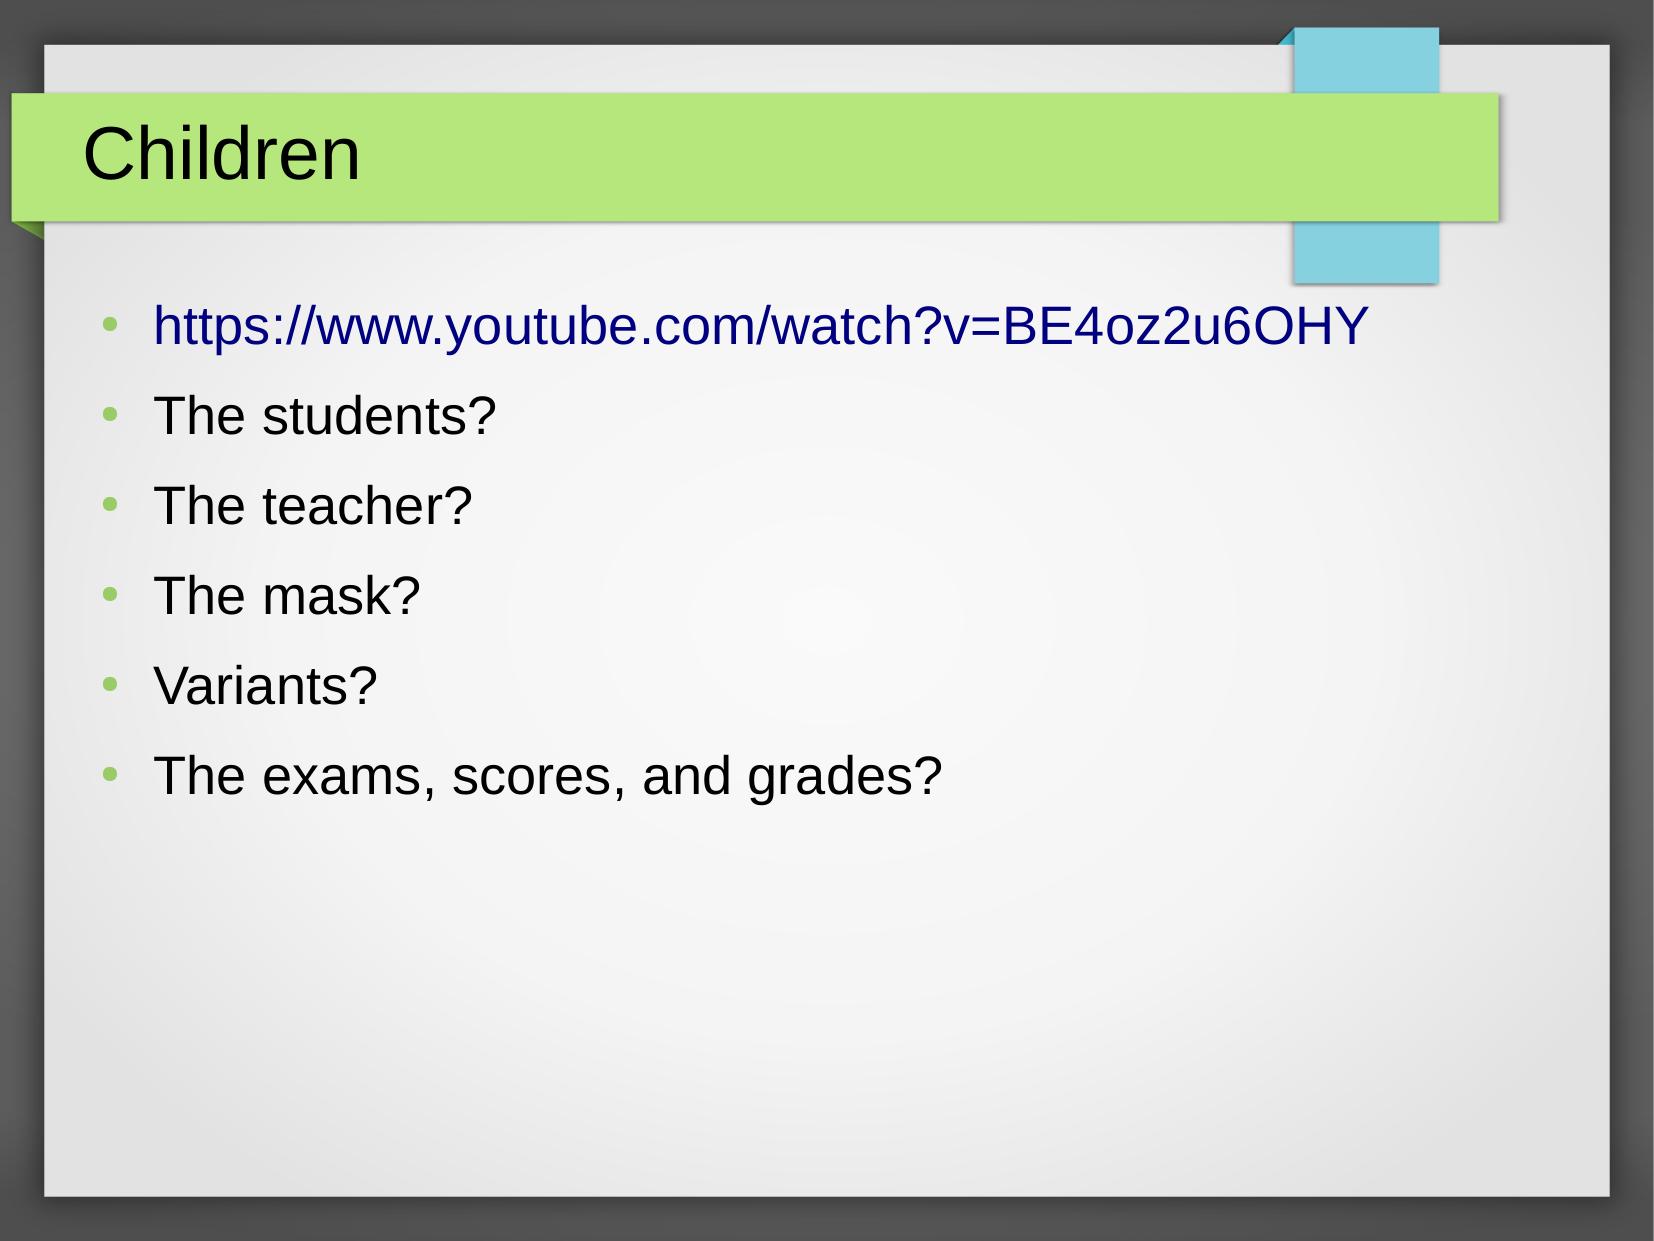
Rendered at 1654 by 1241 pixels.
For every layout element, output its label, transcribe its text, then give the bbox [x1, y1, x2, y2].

list https://www.youtube.com/watch?v=BE4oz2u6OHY The students? The teacher? The mask? Variants? The exams, scores, and grades? [82, 295, 1571, 1015]
picture [0, 0, 1654, 1241]
title Children [82, 94, 1264, 213]
